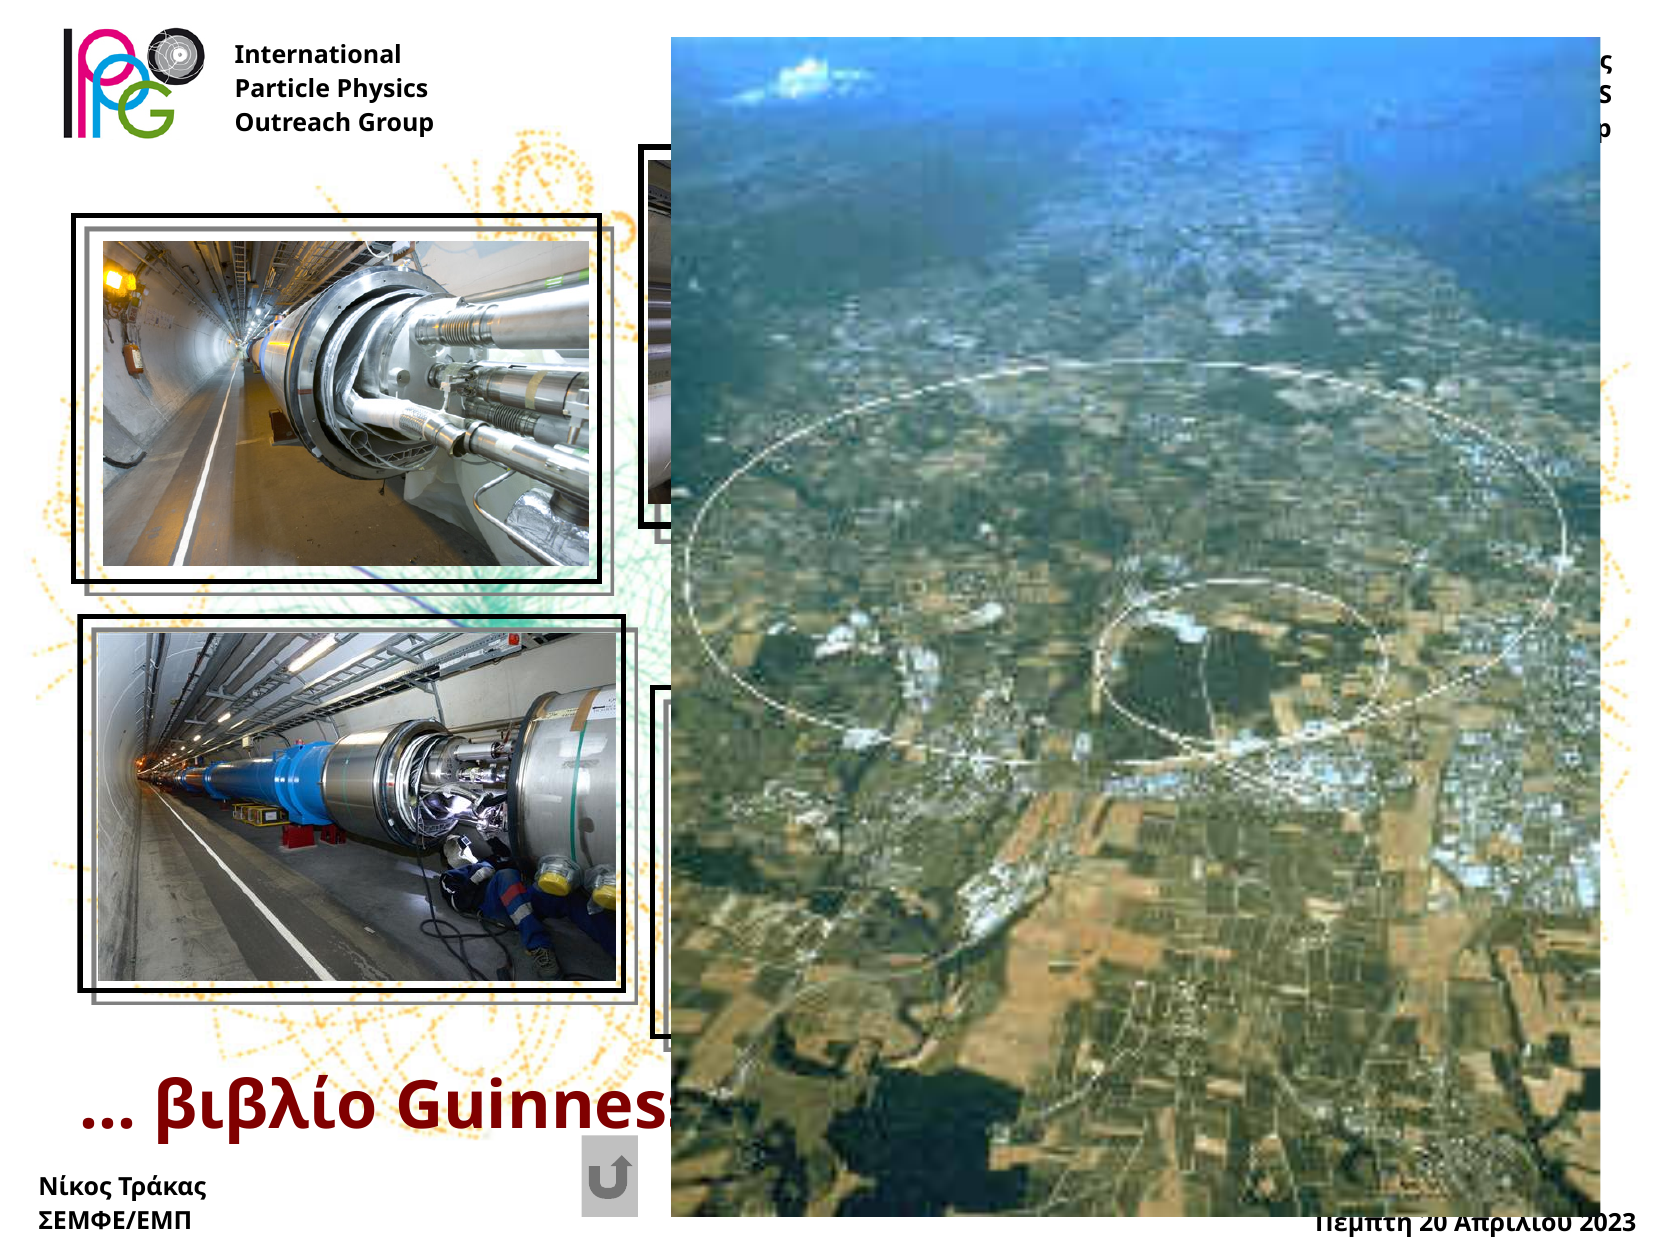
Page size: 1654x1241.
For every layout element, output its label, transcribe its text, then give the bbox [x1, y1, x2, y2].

text_box ... βιβλίο Guinness [64, 1050, 669, 1146]
picture [0, 5, 1654, 1241]
